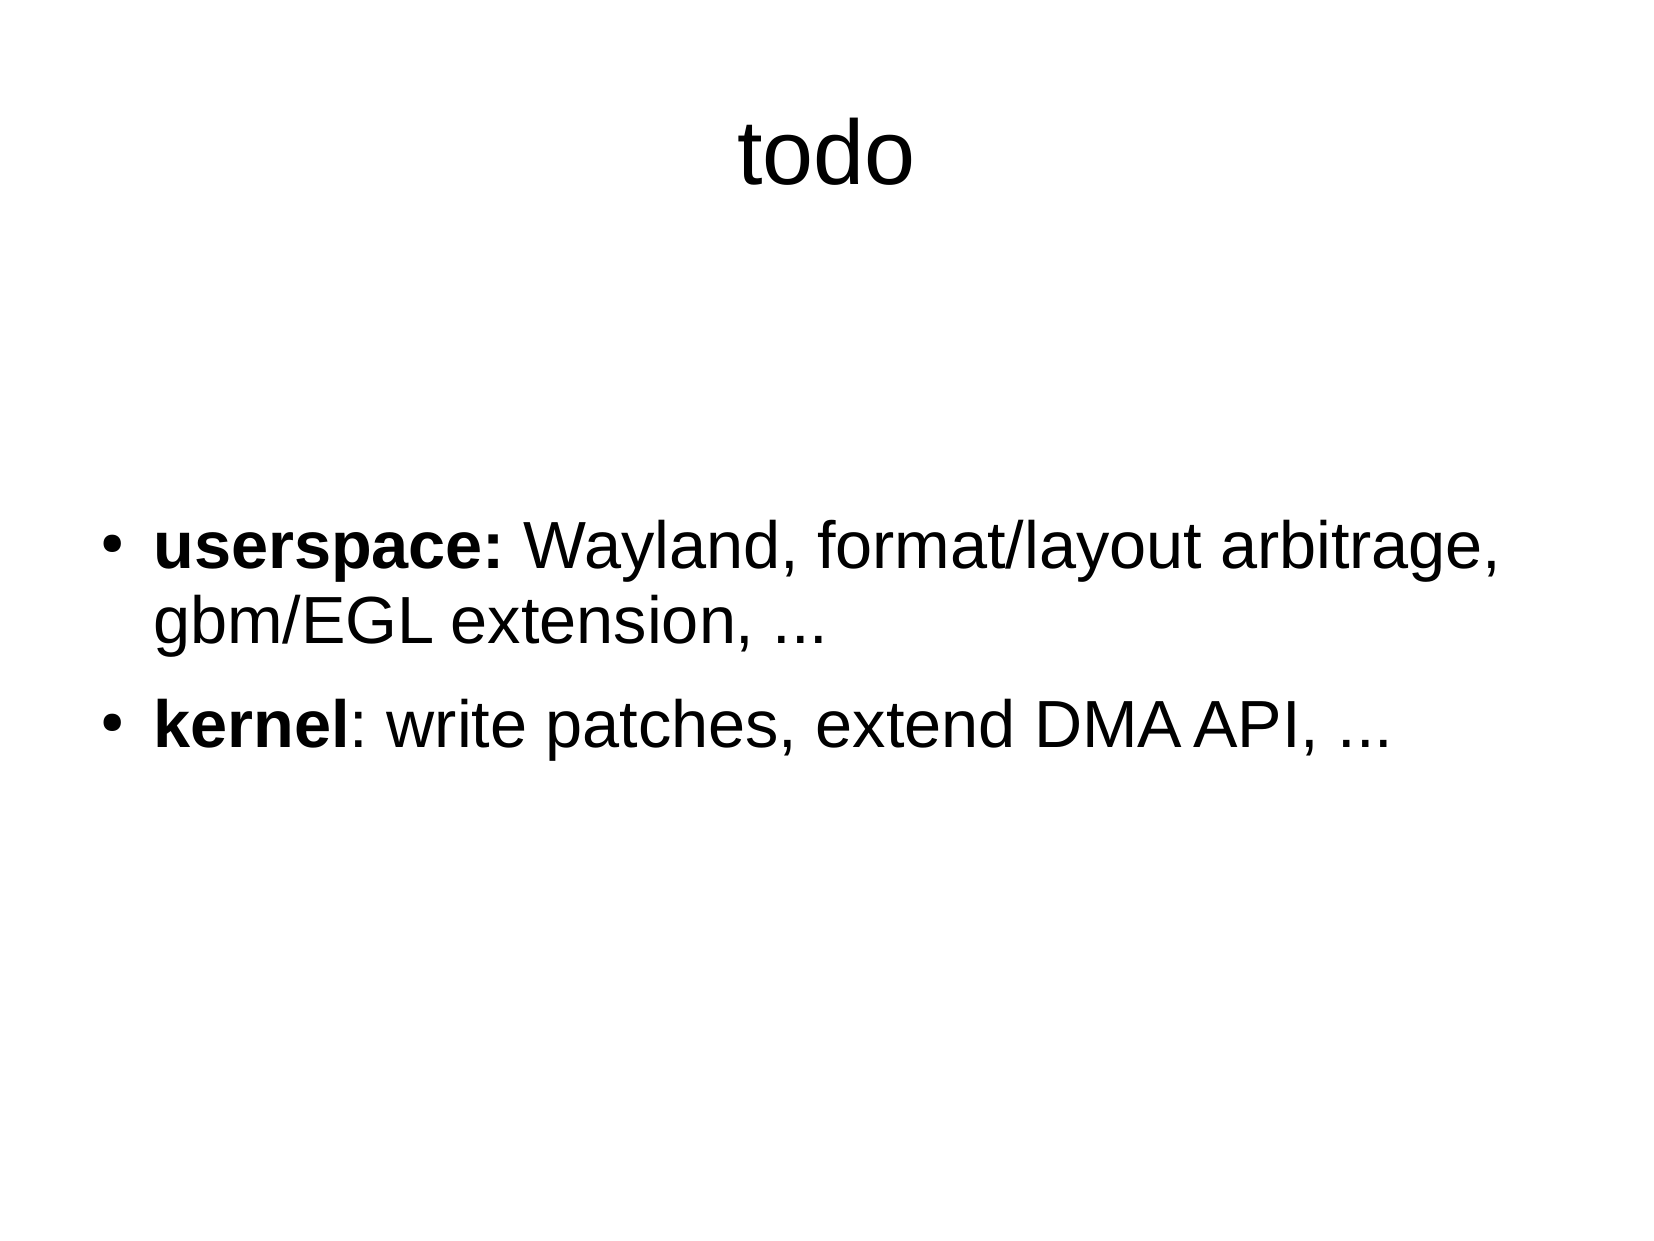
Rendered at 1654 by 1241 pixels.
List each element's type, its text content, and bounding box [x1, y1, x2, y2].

title todo [82, 49, 1571, 257]
list userspace: Wayland, format/layout arbitrage, gbm/EGL extension, ... kernel: write patches, extend DMA API, ... [82, 507, 1571, 1109]
